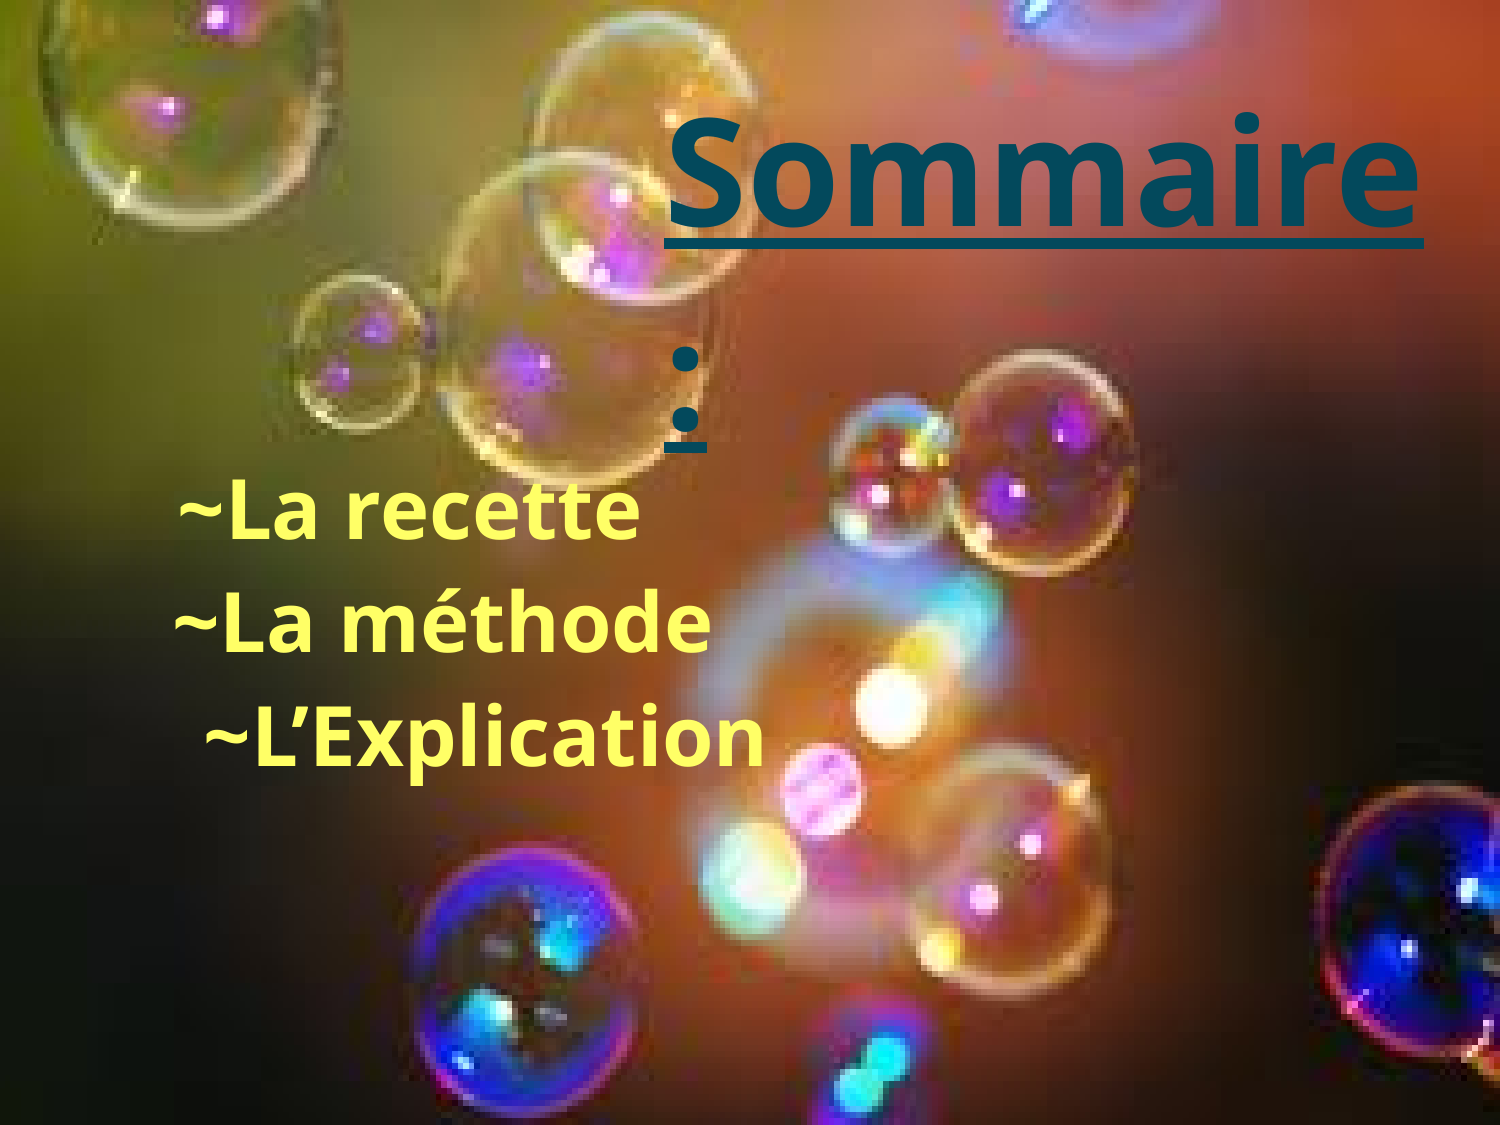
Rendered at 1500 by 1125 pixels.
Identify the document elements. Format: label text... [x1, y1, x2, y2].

text_box Sommaire: [649, 58, 1447, 483]
picture [0, 0, 1500, 1125]
text_box ~La recette ~La méthode ~L’Explication [0, 442, 945, 799]
